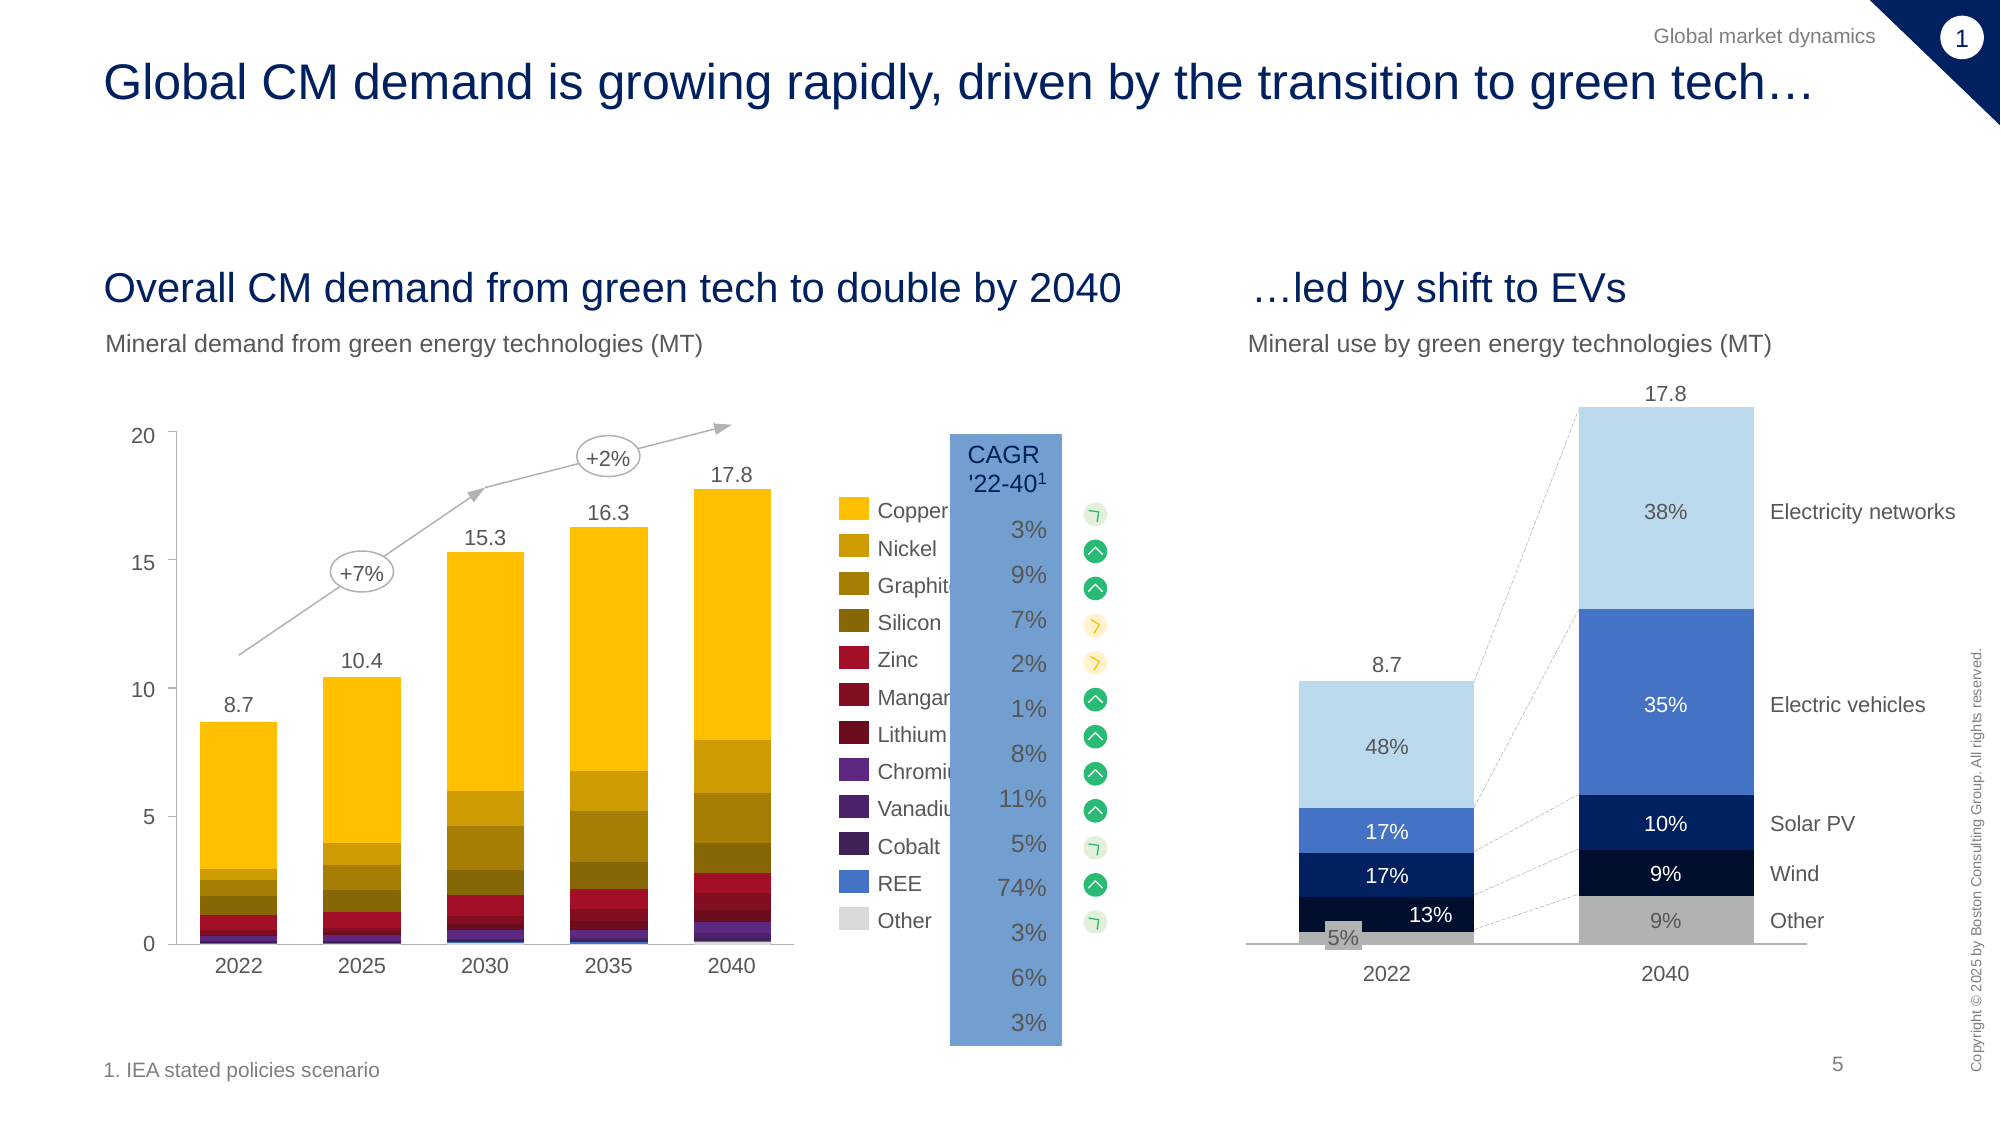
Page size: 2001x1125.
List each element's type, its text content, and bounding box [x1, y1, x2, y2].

table_cell 11% [950, 777, 1062, 822]
text_box Mineral demand from green energy technologies (MT) [105, 330, 944, 359]
text_box 9% [1647, 857, 1684, 886]
text_box 17.8 [1641, 376, 1690, 405]
text_box 2022 [1361, 958, 1413, 986]
text_box [839, 795, 869, 818]
text_box 2025 [336, 949, 388, 978]
text_box [1083, 910, 1108, 934]
text_box [839, 907, 869, 930]
text_box 38% [1641, 495, 1691, 524]
text_box Other [878, 904, 932, 933]
text_box [1083, 650, 1108, 675]
text_box Copper [878, 494, 950, 523]
text_box 17% [1362, 815, 1412, 844]
text_box [839, 534, 869, 557]
text_box 2030 [460, 949, 511, 978]
text_box 10% [1641, 807, 1691, 836]
text_box [1083, 873, 1108, 897]
text_box 0 [143, 927, 155, 956]
text_box Global market dynamics [1653, 14, 1892, 56]
text_box Other [1770, 904, 1825, 933]
text_box 20 [131, 419, 155, 448]
table_cell 3% [950, 509, 1062, 553]
text_box [1083, 724, 1108, 749]
text_box Other [880, 914, 891, 927]
text_box 5 [143, 800, 155, 829]
table_cell 74% [950, 867, 1062, 911]
text_box 9% [1647, 904, 1684, 933]
text_box 8.7 [221, 688, 257, 717]
table_cell 7% [950, 598, 1062, 643]
text_box 10.4 [338, 644, 386, 673]
text_box Mineral use by green energy technologies (MT) [1248, 330, 1781, 359]
text_box Vanadium [878, 792, 950, 821]
table_cell 9% [950, 553, 1062, 598]
text_box 2040 [706, 949, 757, 978]
table_cell 3% [950, 1001, 1062, 1046]
text_box [839, 870, 869, 893]
text_box 10 [131, 673, 155, 702]
text_box 1. IEA stated policies scenario [103, 1059, 1585, 1082]
text_box [839, 721, 869, 744]
chart [1234, 396, 1819, 956]
text_box +2% [576, 435, 640, 477]
text_box [839, 572, 869, 595]
table_cell 2% [950, 643, 1062, 688]
text_box [1083, 502, 1108, 527]
text_box [839, 497, 869, 520]
text_box Zinc [878, 654, 886, 664]
text_box [839, 758, 869, 781]
title Global CM demand is growing rapidly, driven by the transition to green tech… [103, 55, 1897, 111]
text_box [1083, 762, 1108, 786]
text_box Solar PV [1770, 807, 1857, 836]
text_box 17% [1362, 859, 1412, 888]
text_box 17.8 [708, 458, 756, 487]
text_box …led by shift to EVs [1251, 260, 1852, 312]
table_cell 1% [950, 688, 1062, 732]
text_box [1083, 613, 1108, 638]
text_box [1083, 576, 1108, 601]
text_box [839, 683, 869, 706]
chart [163, 420, 808, 956]
table_cell 6% [950, 956, 1062, 1001]
table_cell 5% [950, 822, 1062, 867]
text_box 48% [1362, 730, 1412, 759]
text_box Graphite [878, 569, 950, 598]
text_box 1 [1940, 15, 1984, 60]
text_box 35% [1641, 688, 1691, 717]
text_box Wind [1770, 857, 1820, 886]
text_box Overall CM demand from green tech to double by 2040 [103, 260, 1166, 312]
text_box 16.3 [584, 496, 633, 525]
text_box 8.7 [1369, 648, 1405, 677]
text_box Nickel [878, 532, 938, 561]
text_box 15.3 [461, 521, 509, 549]
table_cell 3% [950, 911, 1062, 956]
text_box [1083, 799, 1108, 823]
text_box 13% [1406, 898, 1456, 927]
table_cell 8% [950, 732, 1062, 777]
text_box [1083, 539, 1108, 564]
text_box [1083, 687, 1108, 712]
text_box Electricity networks [1770, 481, 1864, 539]
text_box Manganese [878, 681, 950, 710]
text_box Electric vehicles [1770, 673, 1850, 731]
text_box +7% [330, 551, 394, 592]
text_box 2040 [1640, 958, 1691, 986]
text_box [839, 646, 869, 669]
text_box [839, 832, 869, 855]
text_box Zinc [878, 643, 919, 672]
text_box Chromium [878, 755, 950, 784]
text_box [1869, 0, 2000, 126]
text_box [839, 609, 869, 632]
text_box REE [878, 867, 923, 896]
text_box Silicon [878, 606, 943, 635]
text_box 2035 [583, 949, 634, 978]
text_box Lithium [878, 718, 948, 747]
table_header CAGR '22-401 [950, 434, 1062, 509]
text_box 15 [131, 546, 155, 575]
text_box [1083, 836, 1108, 860]
text_box 5% [1325, 921, 1362, 950]
text_box 2022 [213, 949, 264, 978]
text_box Cobalt [878, 830, 941, 859]
